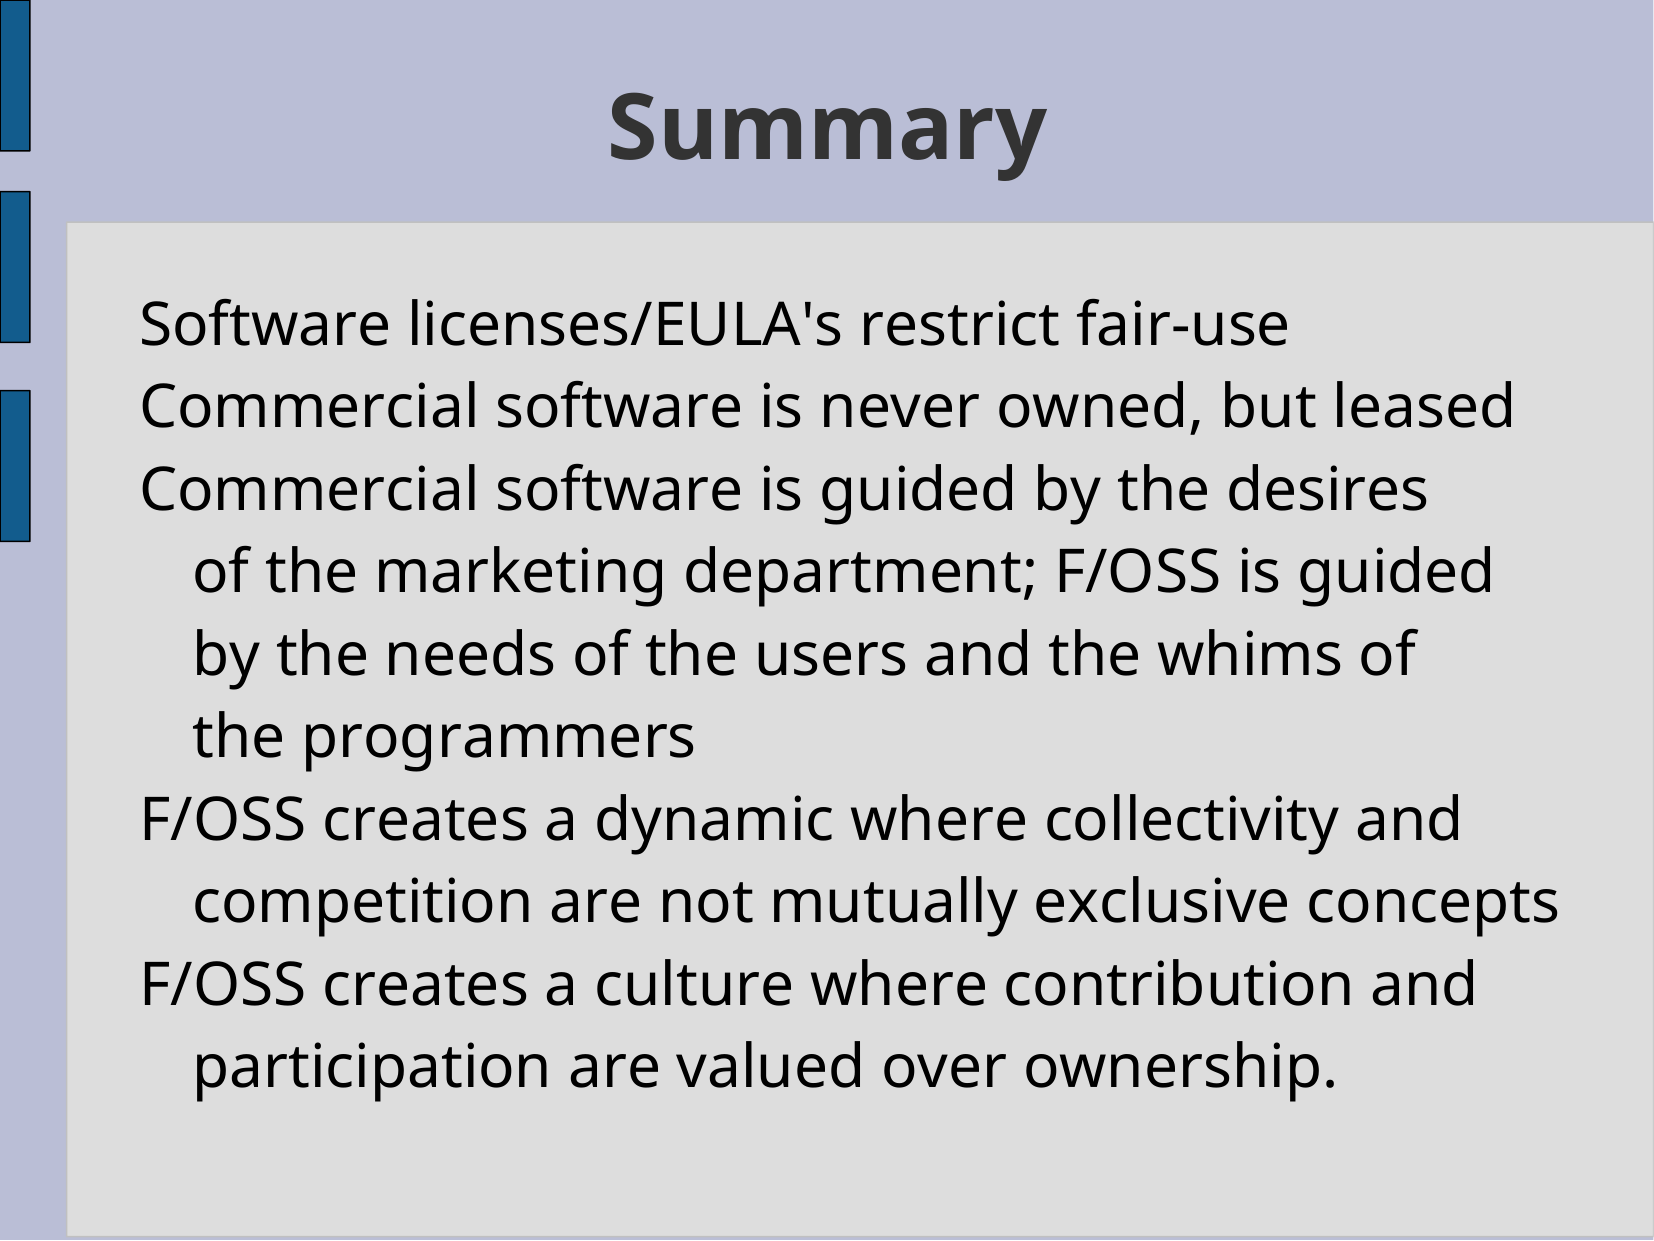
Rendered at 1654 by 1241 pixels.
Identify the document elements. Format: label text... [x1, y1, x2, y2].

title Summary [121, 24, 1534, 224]
list Software licenses/EULA's restrict fair-use Commercial software is never owned, but leased Commercial software is guided by the desires of the marketing department; F/OSS is guided by the needs of the users and the whims of the programmers F/OSS creates a dynamic where collectivity and competition are not mutually exclusive concepts F/OSS creates a culture where contribution and participation are valued over ownership. [121, 280, 1593, 1032]
